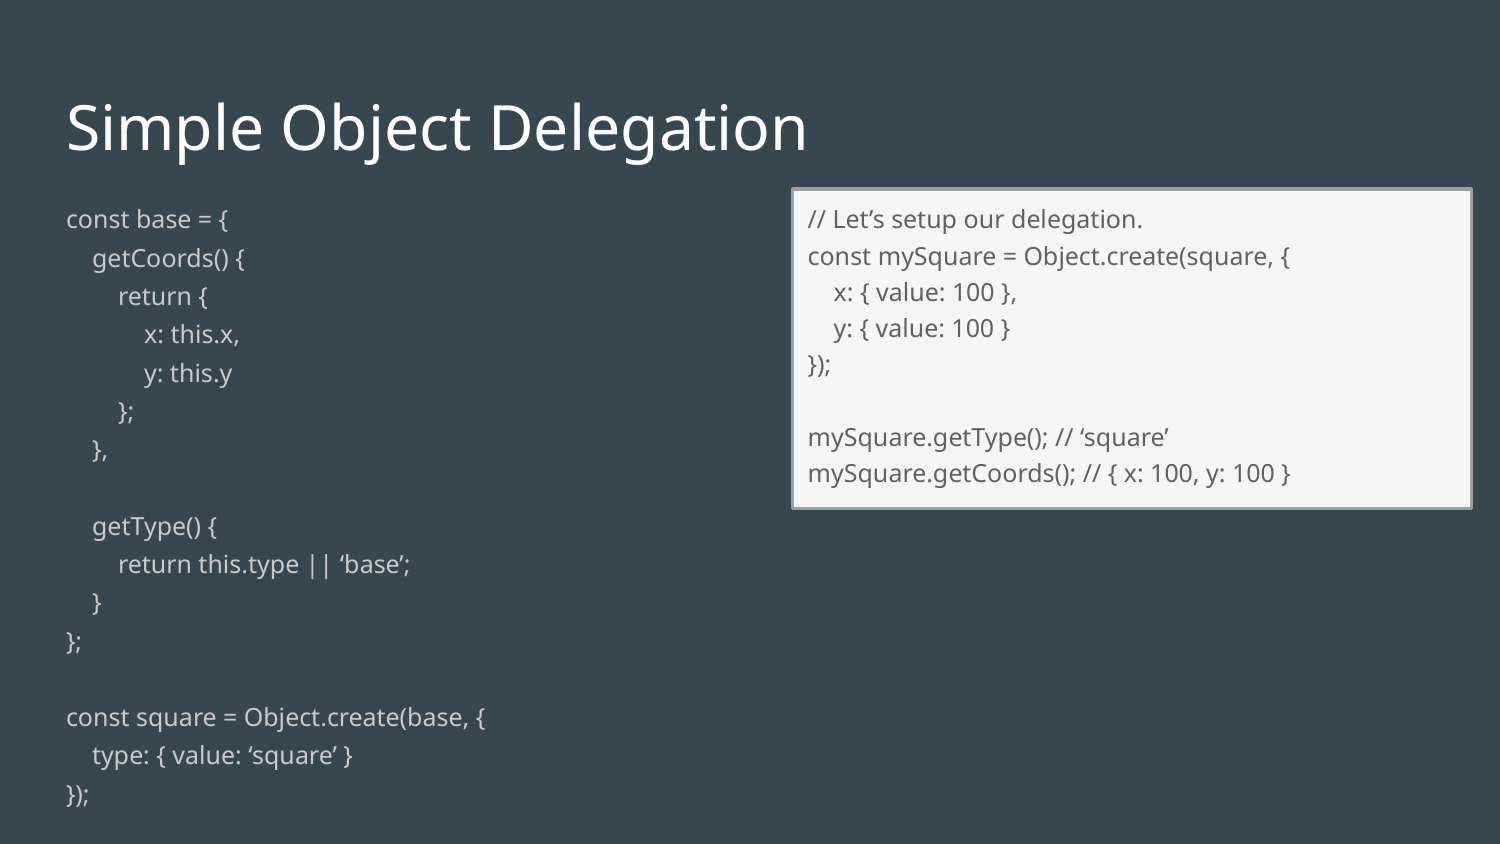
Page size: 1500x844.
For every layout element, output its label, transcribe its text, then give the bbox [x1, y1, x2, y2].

list // Let’s setup our delegation. const mySquare = Object.create(square, { x: { value: 100 }, y: { value: 100 } }); mySquare.getType(); // ‘square’ mySquare.getCoords(); // { x: 100, y: 100 } [792, 189, 1472, 509]
list const base = { getCoords() { return { x: this.x, y: this.y }; }, getType() { return this.type || ‘base’; } }; const square = Object.create(base, { type: { value: ‘square’ } }); [51, 189, 708, 830]
title Simple Object Delegation [51, 72, 1449, 167]
